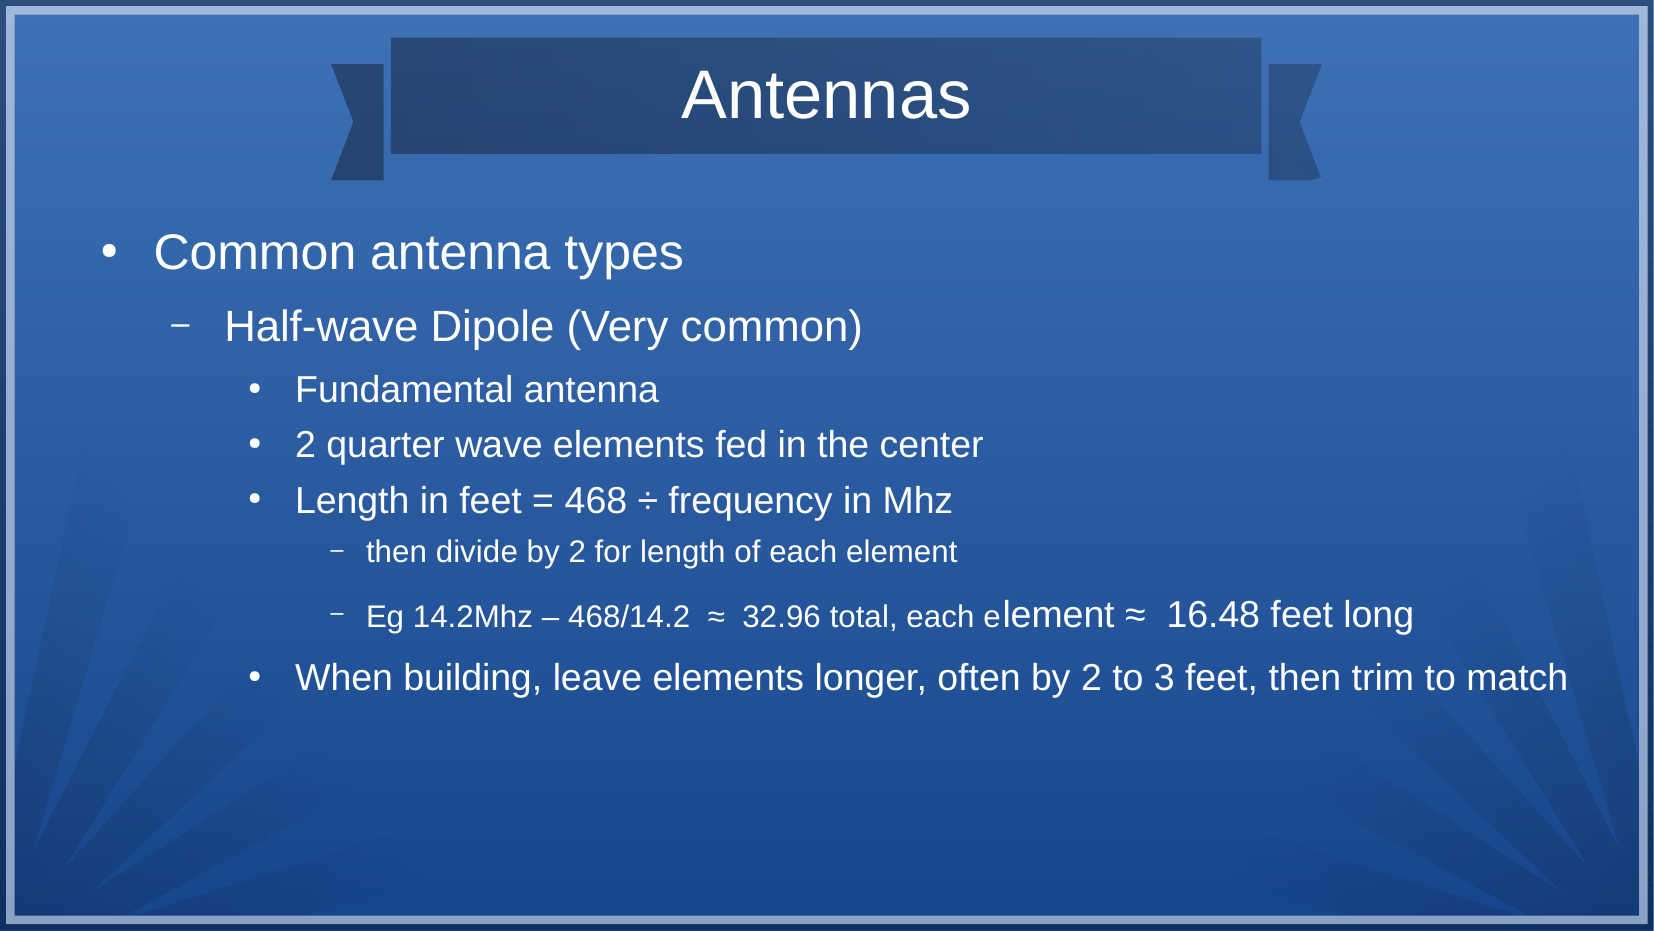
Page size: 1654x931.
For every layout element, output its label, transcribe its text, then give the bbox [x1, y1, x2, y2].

title Antennas [389, 35, 1264, 154]
list Common antenna types Half-wave Dipole (Very common) Fundamental antenna 2 quarter wave elements fed in the center Length in feet = 468 ÷ frequency in Mhz then divide by 2 for length of each element Eg 14.2Mhz – 468/14.2 ≈ 32.96 total, each element ≈ 16.48 feet long When building, leave elements longer, often by 2 to 3 feet, then trim to match [82, 224, 1571, 848]
